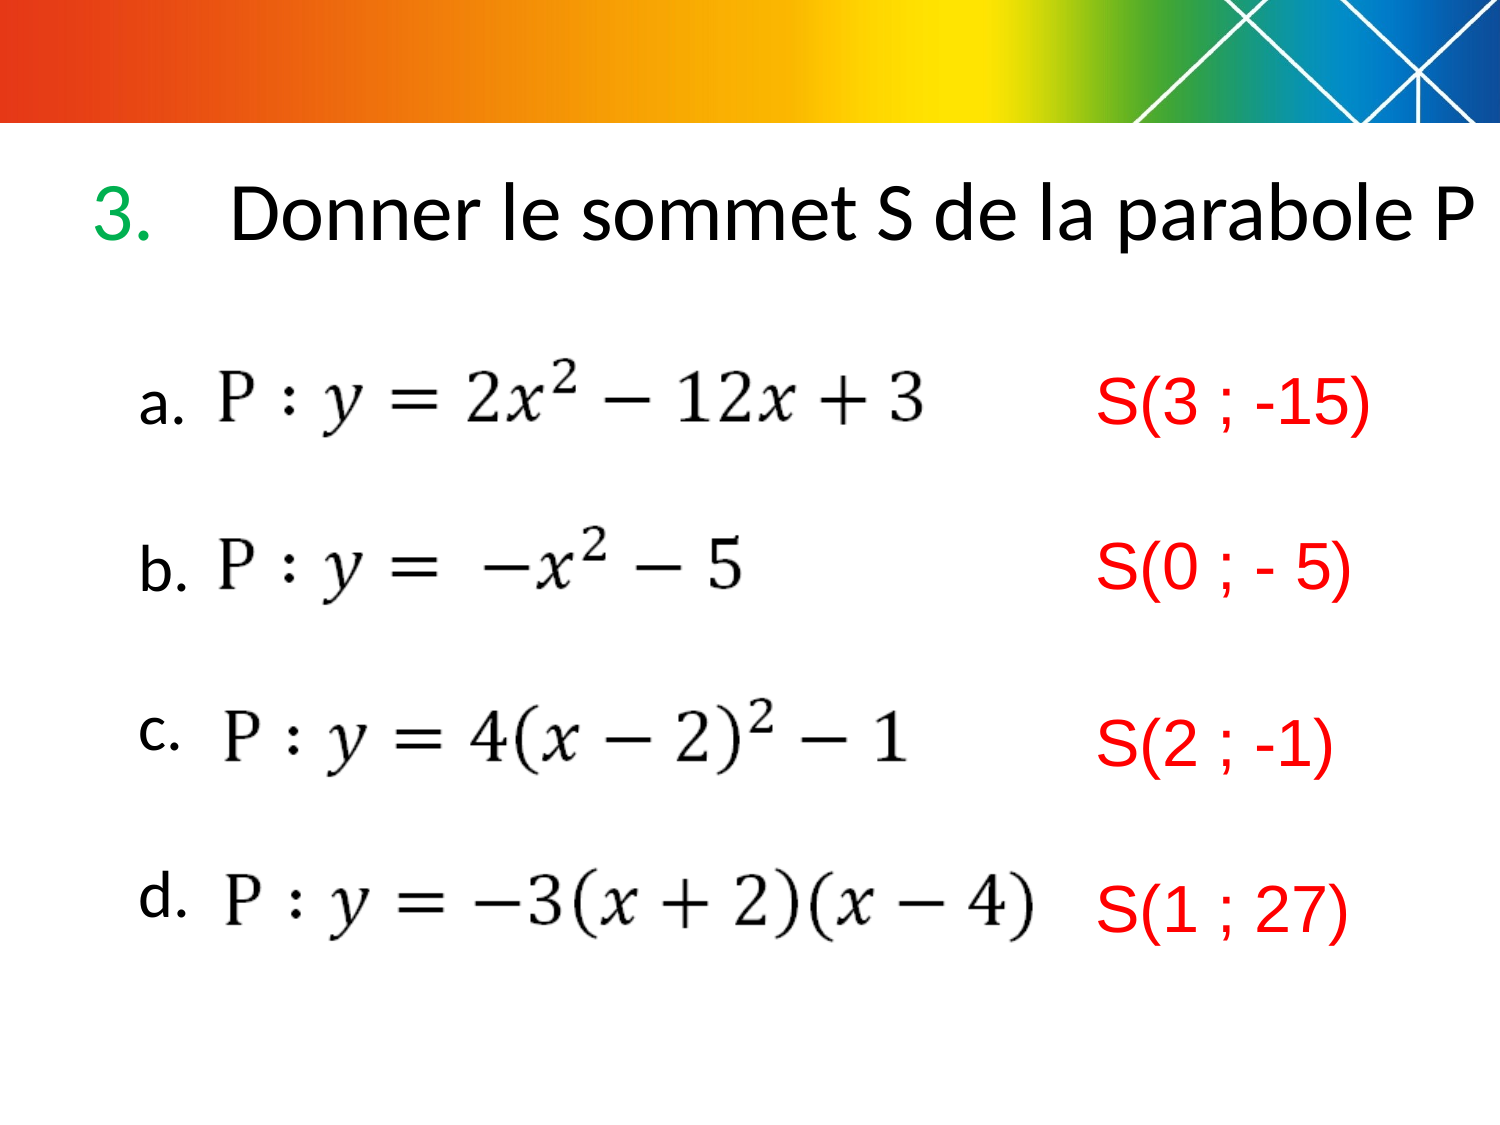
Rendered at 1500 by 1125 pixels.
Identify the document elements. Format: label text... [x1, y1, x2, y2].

picture [194, 515, 767, 613]
title Donner le sommet S de la parabole P [76, 149, 1500, 365]
picture [194, 349, 947, 447]
picture [218, 857, 1050, 949]
text_box S(0 ; - 5) [1080, 515, 1447, 611]
text_box a. b. c. d. [123, 349, 680, 1019]
text_box S(1 ; 27) [1080, 857, 1447, 954]
picture [206, 692, 923, 785]
text_box S(2 ; -1) [1080, 692, 1447, 788]
text_box S(3 ; -15) [1080, 349, 1447, 446]
picture [1340, 0, 1500, 123]
picture [0, 0, 1359, 123]
